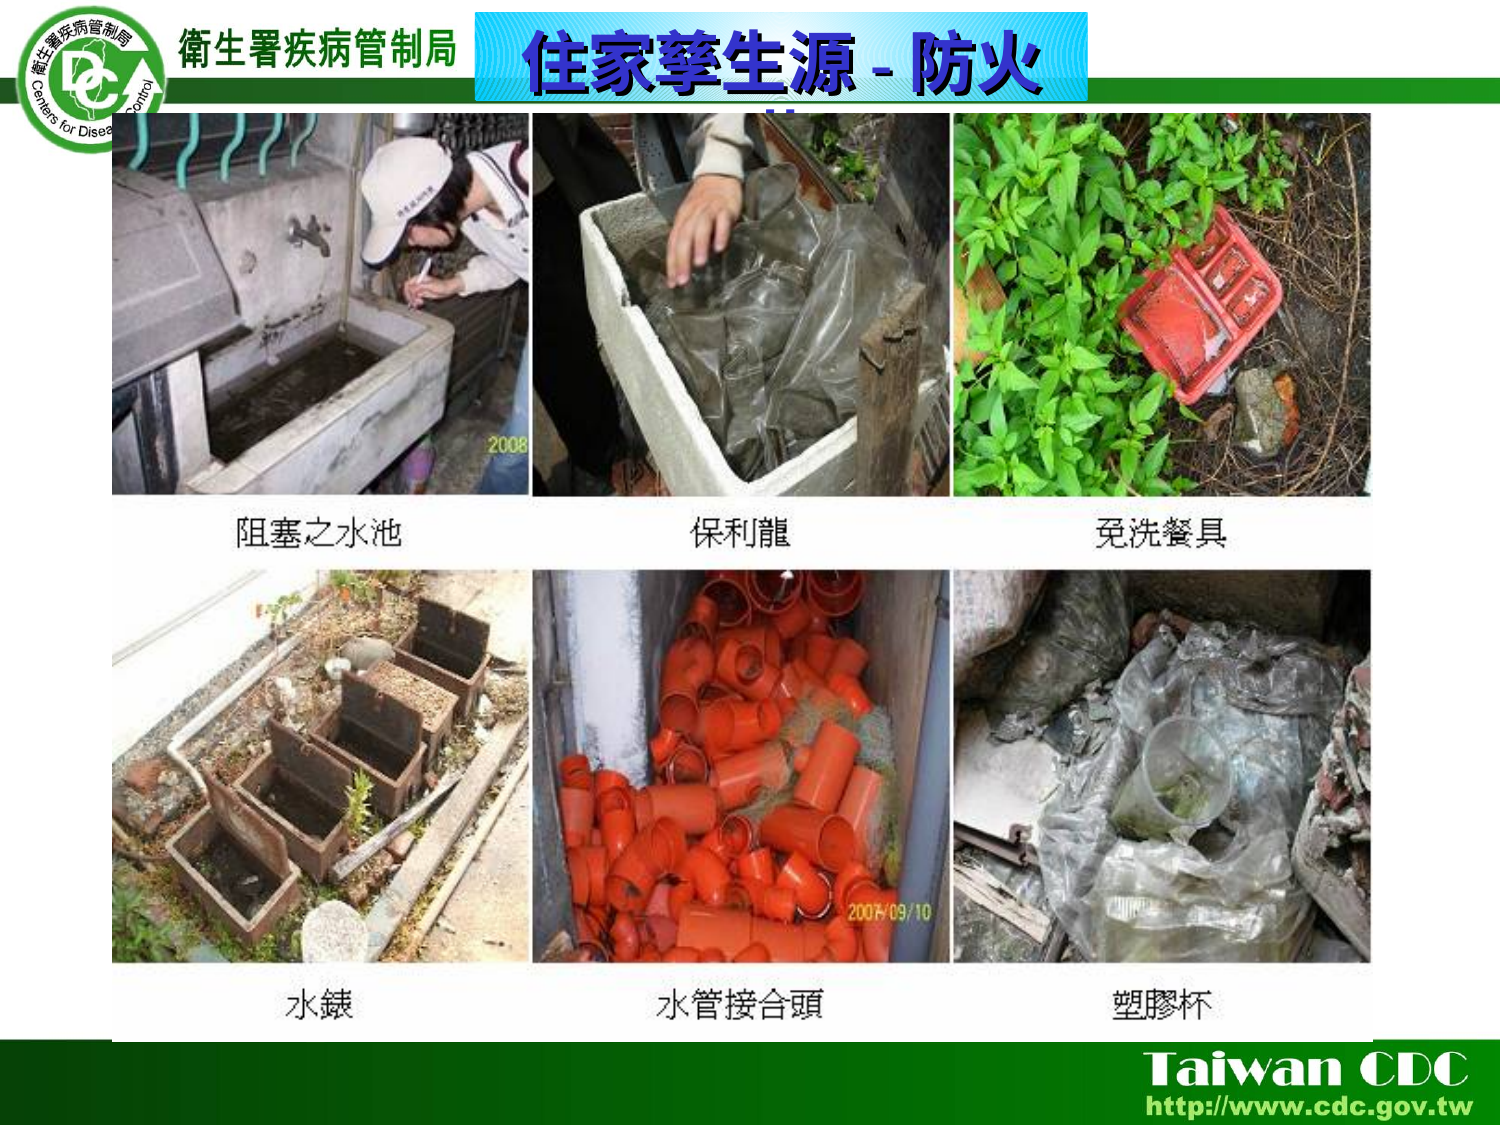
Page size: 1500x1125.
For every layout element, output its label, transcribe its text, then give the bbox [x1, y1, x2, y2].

text_box [1175, 987, 1488, 1063]
picture [112, 113, 1373, 1042]
text_box 住家孳生源-防火巷 [475, 13, 1088, 100]
